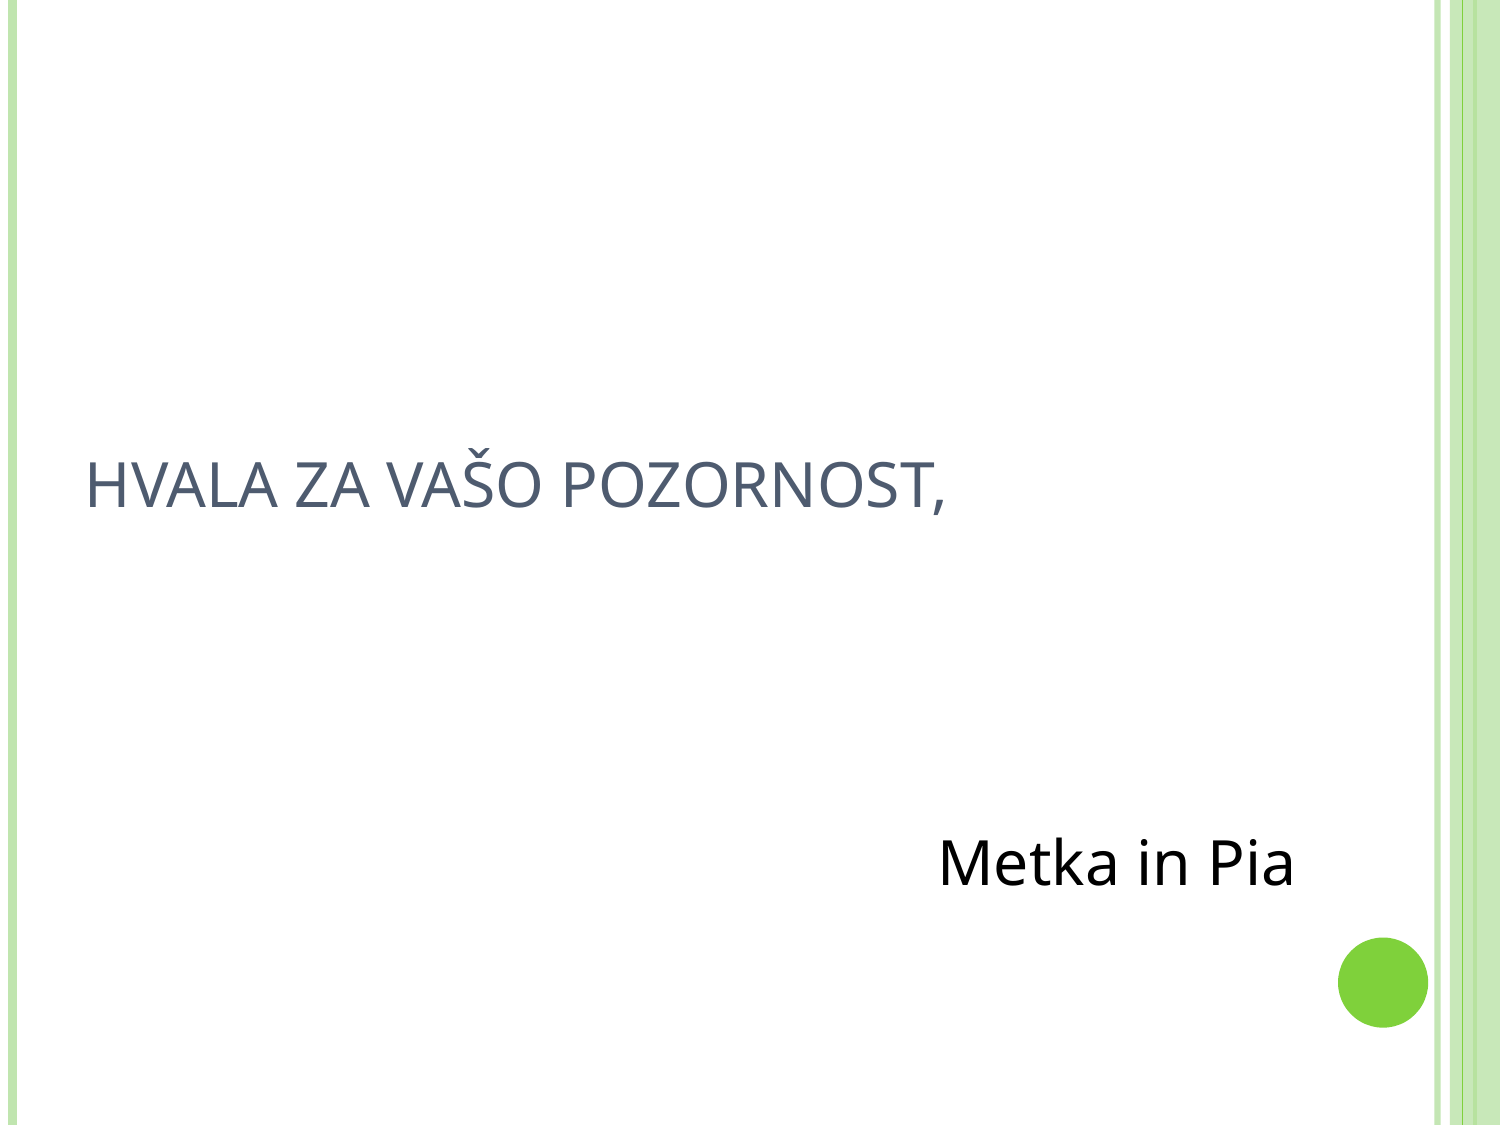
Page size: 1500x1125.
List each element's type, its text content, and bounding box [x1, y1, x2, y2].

list Metka in Pia [281, 597, 1312, 922]
title HVALA ZA VAŠO POZORNOST, [70, 339, 1296, 528]
